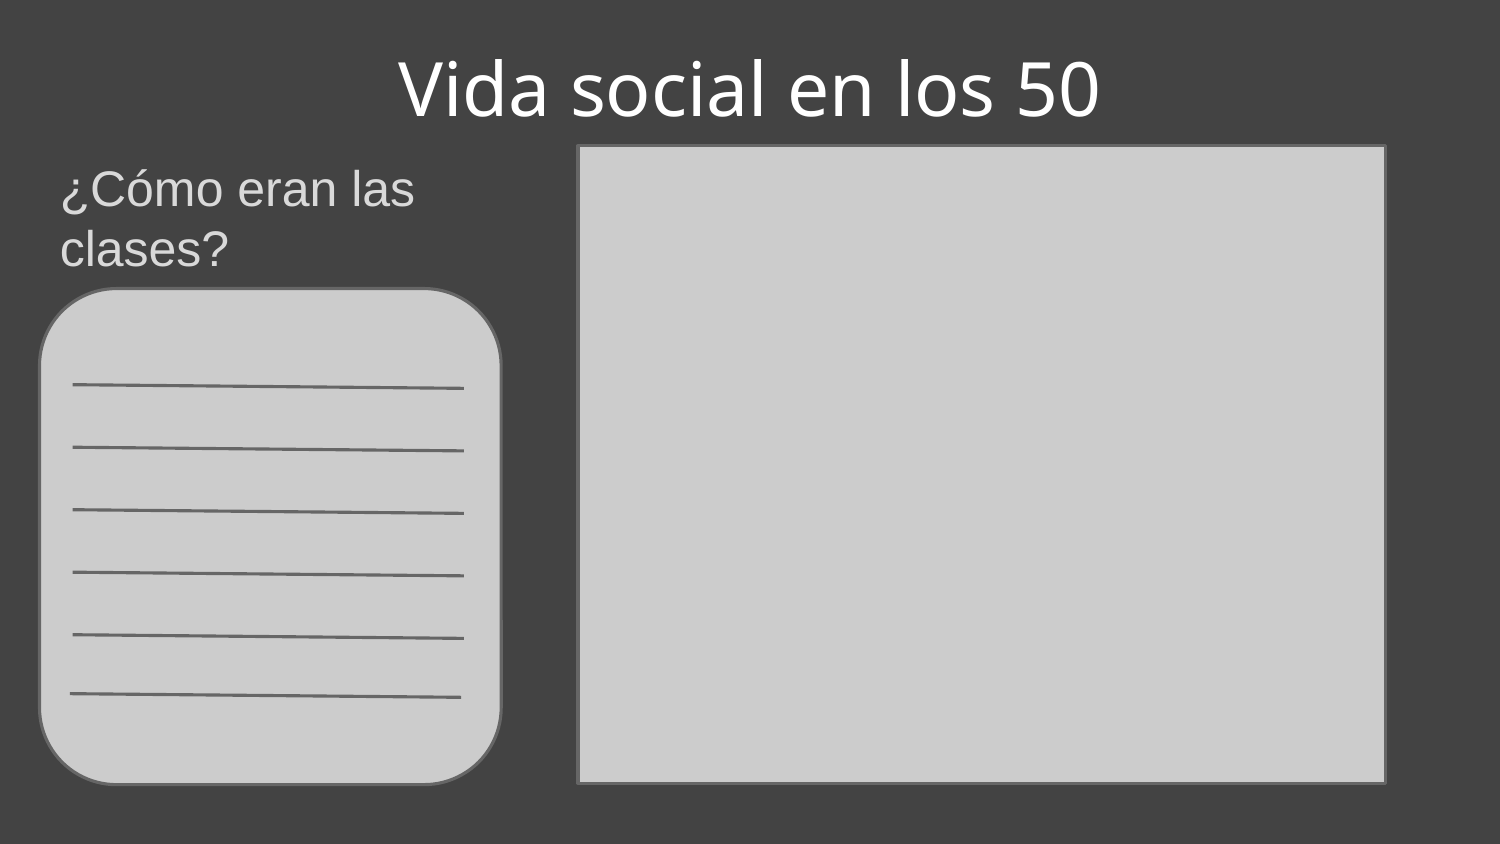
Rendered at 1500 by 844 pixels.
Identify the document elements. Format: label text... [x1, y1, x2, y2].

text_box [39, 288, 502, 785]
text_box [577, 145, 1386, 784]
text_box ¿Cómo eran las clases? [44, 114, 588, 318]
text_box Vida social en los 50 [58, 26, 1442, 130]
